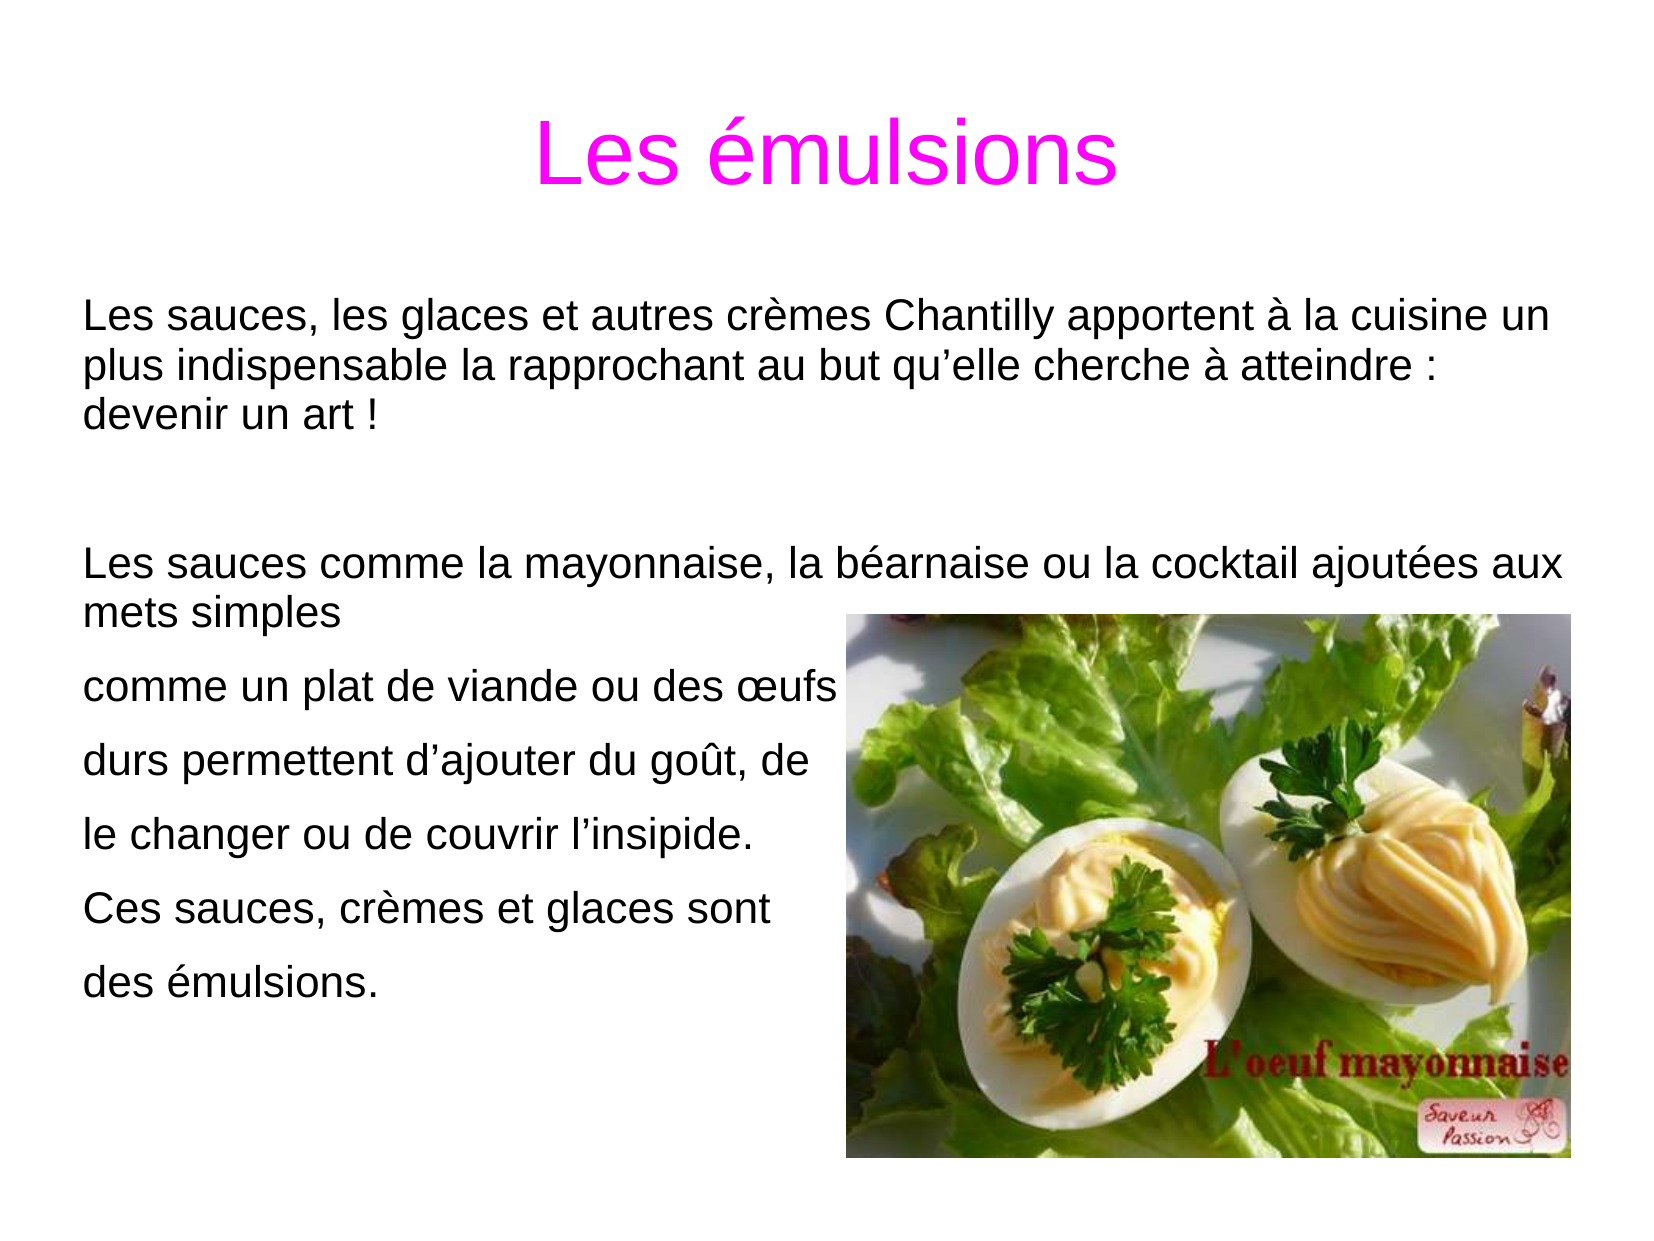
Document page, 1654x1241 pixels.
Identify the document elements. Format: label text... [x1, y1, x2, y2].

list Les sauces, les glaces et autres crèmes Chantilly apportent à la cuisine un plus indispensable la rapprochant au but qu’elle cherche à atteindre : devenir un art ! Les sauces comme la mayonnaise, la béarnaise ou la cocktail ajoutées aux mets simples comme un plat de viande ou des œufs durs permettent d’ajouter du goût, de le changer ou de couvrir l’insipide. Ces sauces, crèmes et glaces sont des émulsions. [82, 290, 1571, 1010]
title Les émulsions [82, 49, 1571, 257]
picture [846, 614, 1571, 1158]
